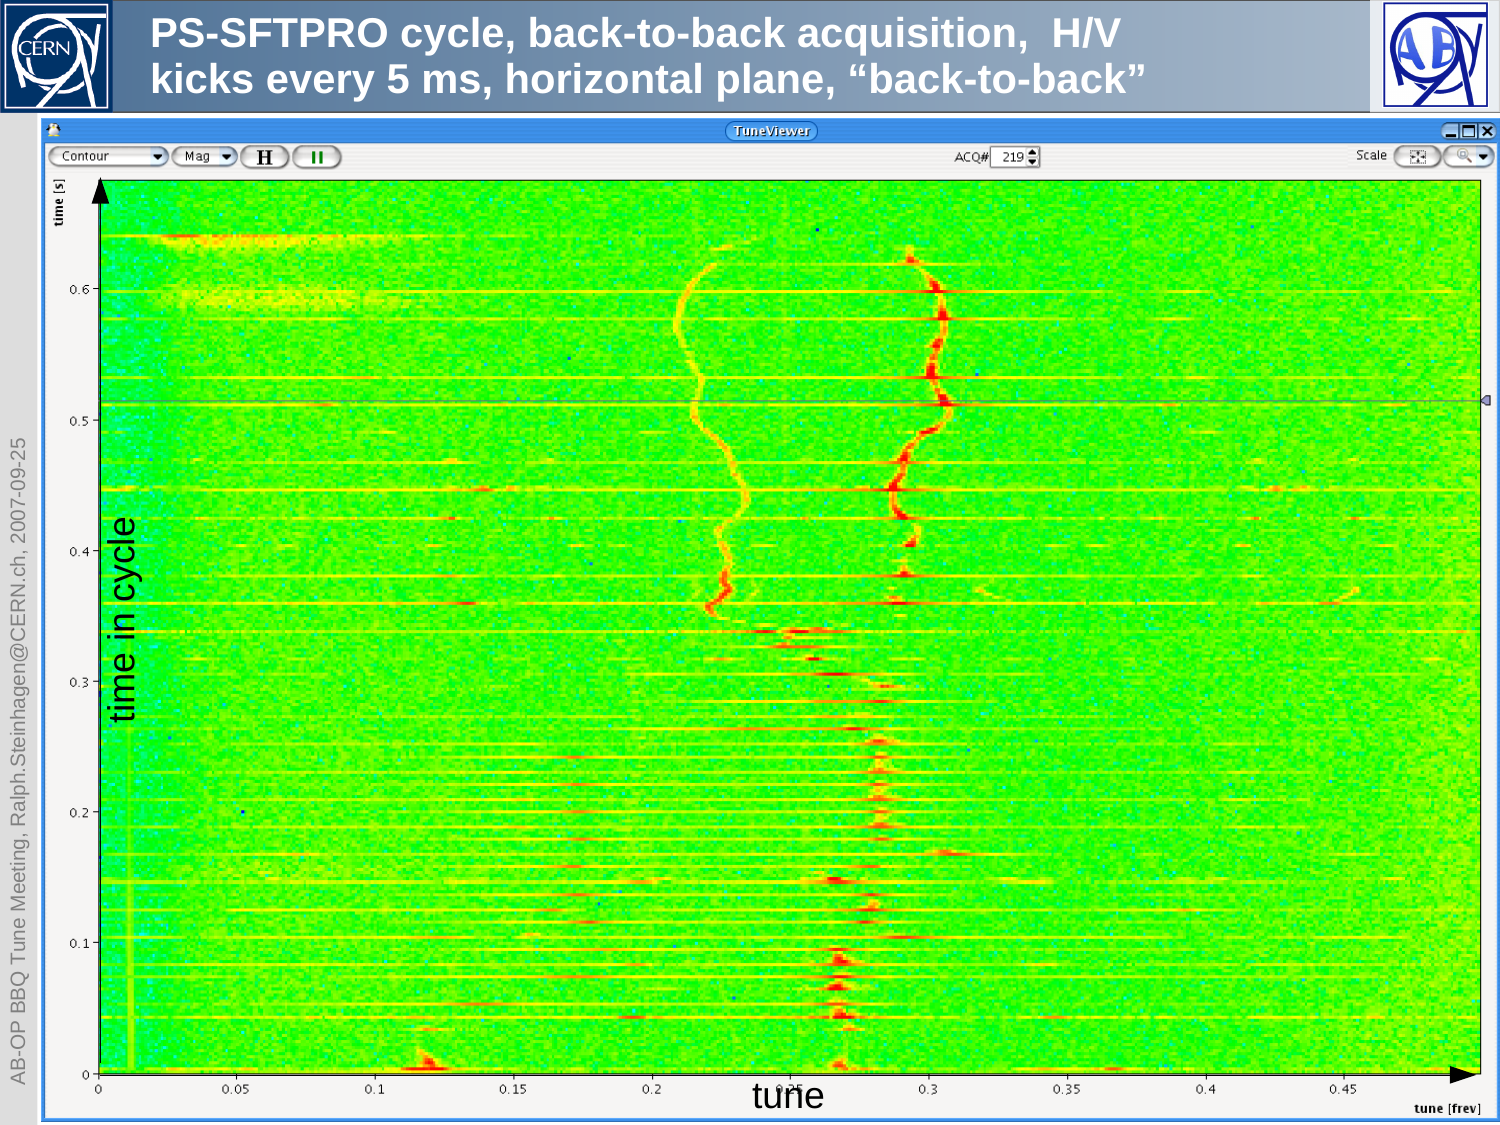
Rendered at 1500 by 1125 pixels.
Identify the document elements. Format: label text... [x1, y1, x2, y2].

picture [1382, 1, 1489, 108]
title PS-SFTPRO cycle, back-to-back acquisition, H/V kicks every 5 ms, horizontal plane, “back-to-back” [150, 7, 1201, 106]
picture [0, 0, 113, 113]
picture [41, 118, 1500, 1123]
